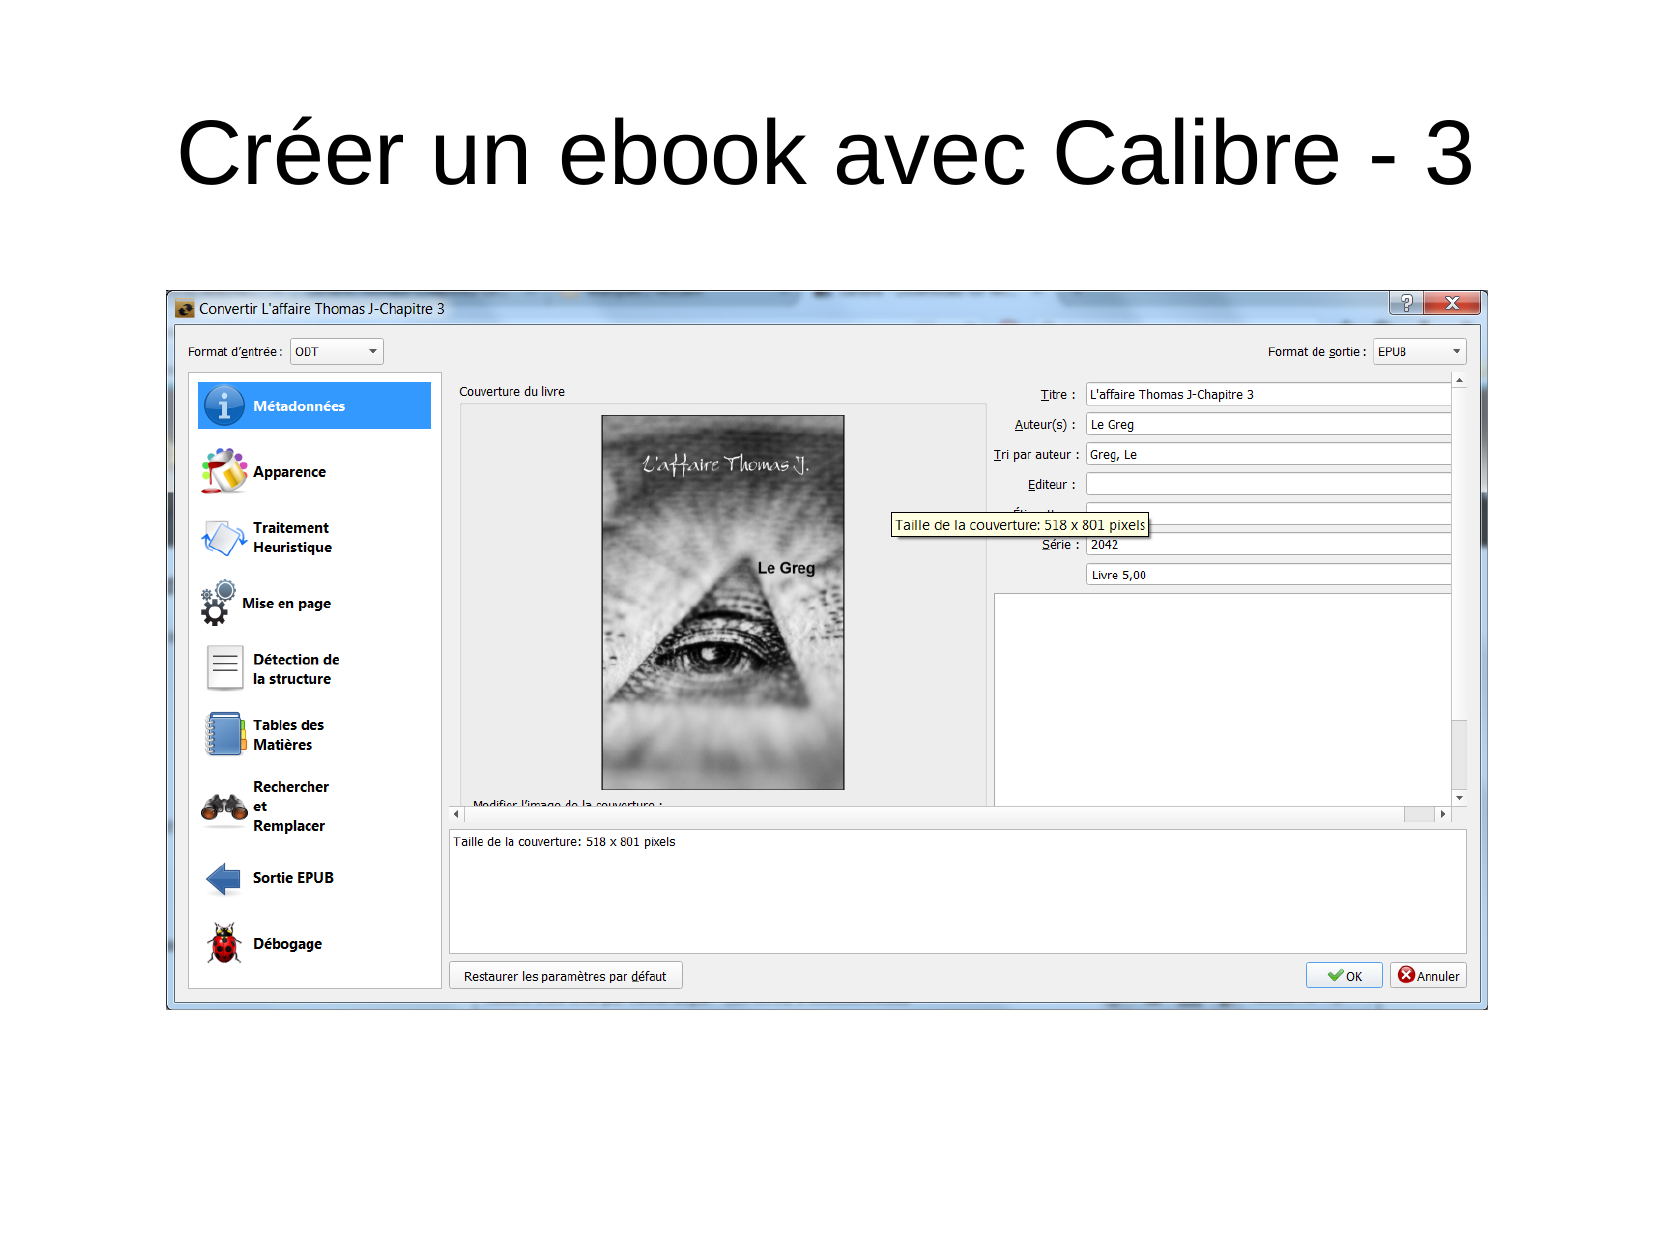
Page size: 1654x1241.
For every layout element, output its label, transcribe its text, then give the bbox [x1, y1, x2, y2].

title Créer un ebook avec Calibre - 3 [82, 49, 1571, 257]
picture [166, 290, 1488, 1010]
